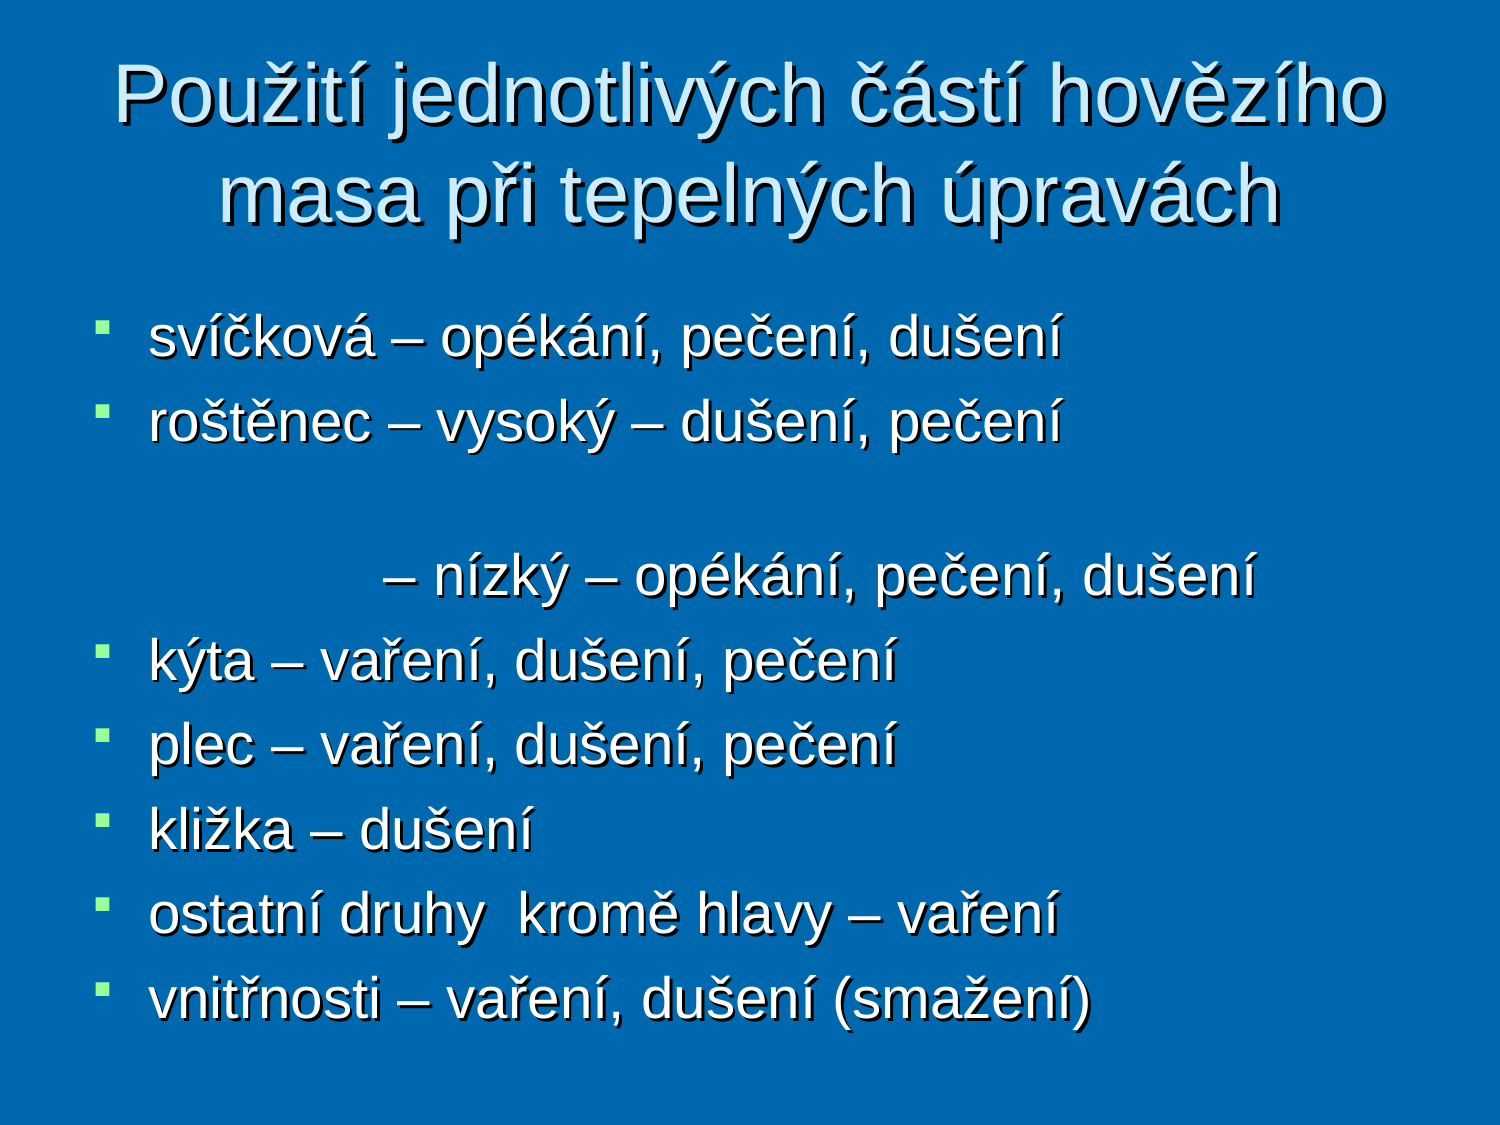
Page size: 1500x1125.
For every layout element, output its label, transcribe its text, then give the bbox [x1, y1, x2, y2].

title Použití jednotlivých částí hovězího masa při tepelných úpravách [75, 31, 1426, 247]
list svíčková – opékání, pečení, dušení roštěnec – vysoký – dušení, pečení – nízký – opékání, pečení, dušení kýta – vaření, dušení, pečení plec – vaření, dušení, pečení kližka – dušení ostatní druhy kromě hlavy – vaření vnitřnosti – vaření, dušení (smažení) [76, 290, 1427, 1038]
